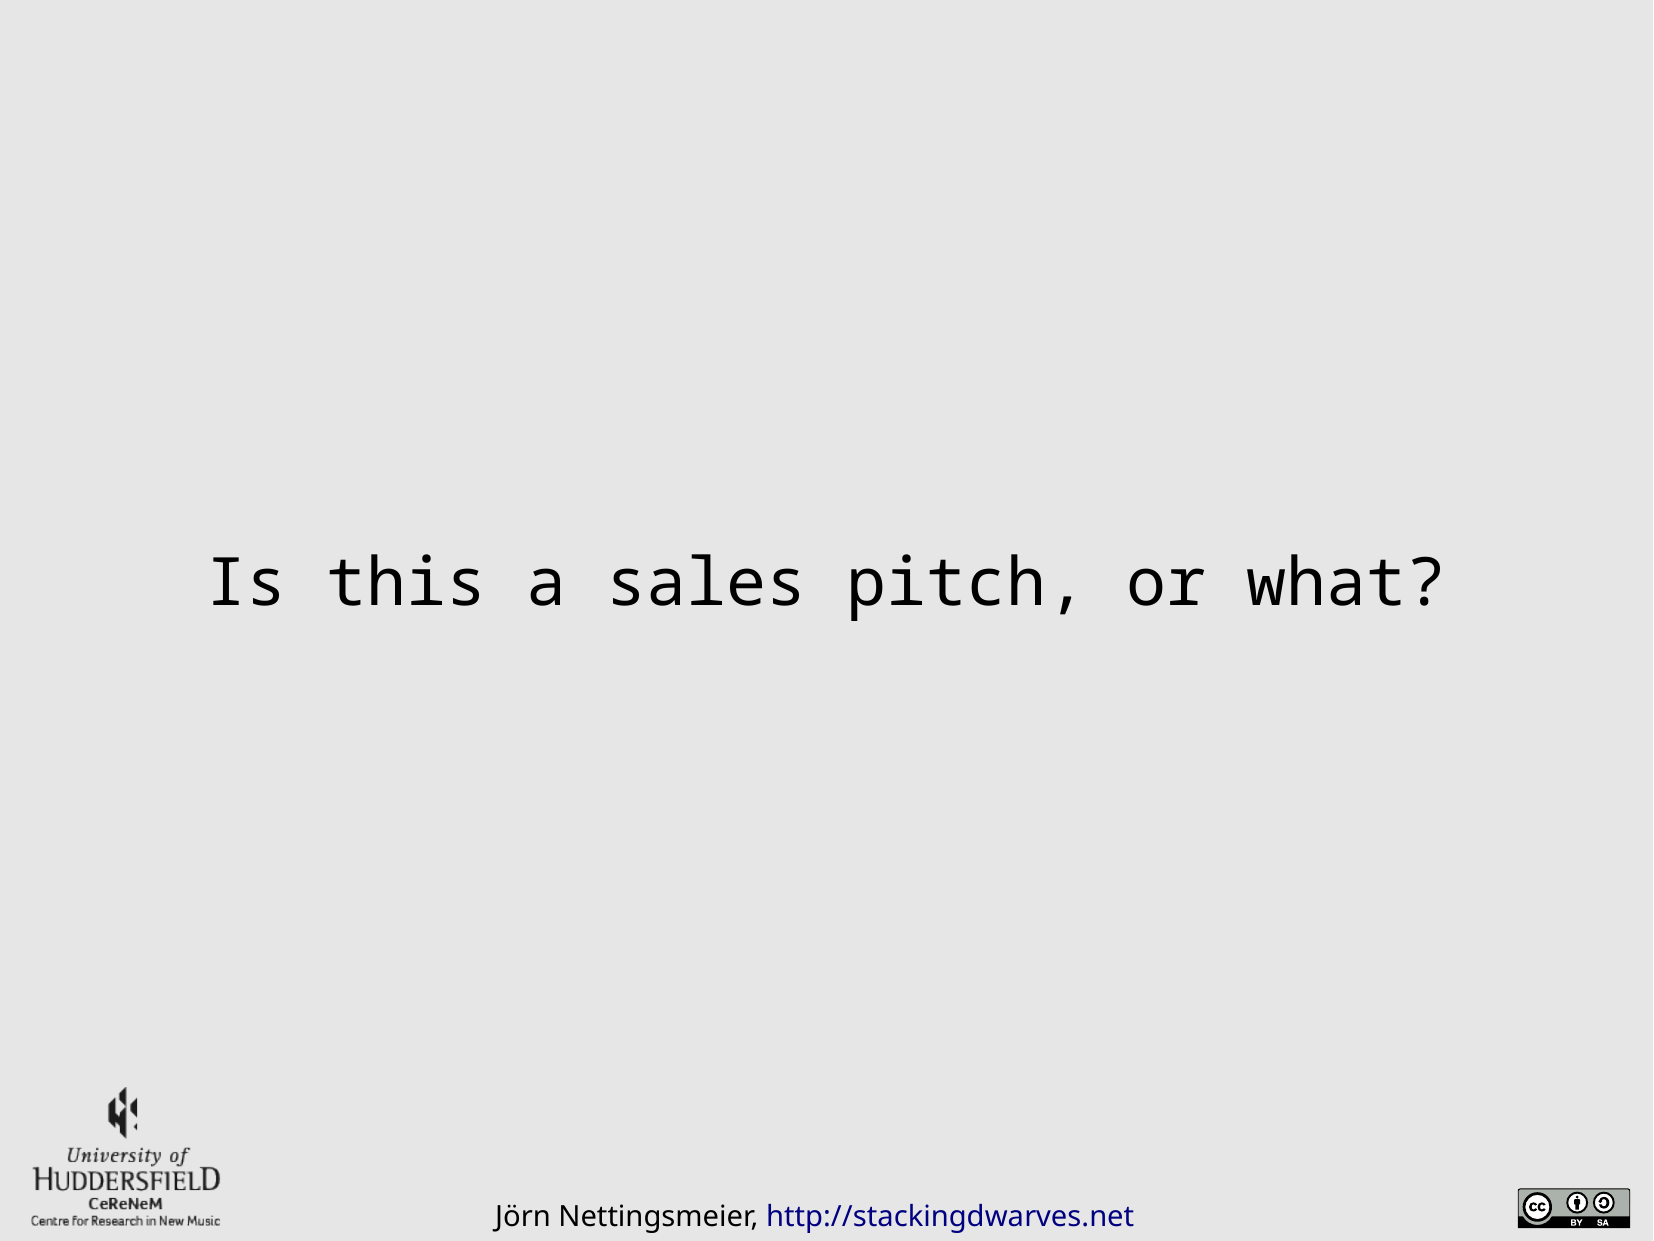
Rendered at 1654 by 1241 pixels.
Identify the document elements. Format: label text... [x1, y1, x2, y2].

picture [31, 1087, 222, 1229]
subtitle Is this a sales pitch, or what? [82, 49, 1571, 1109]
